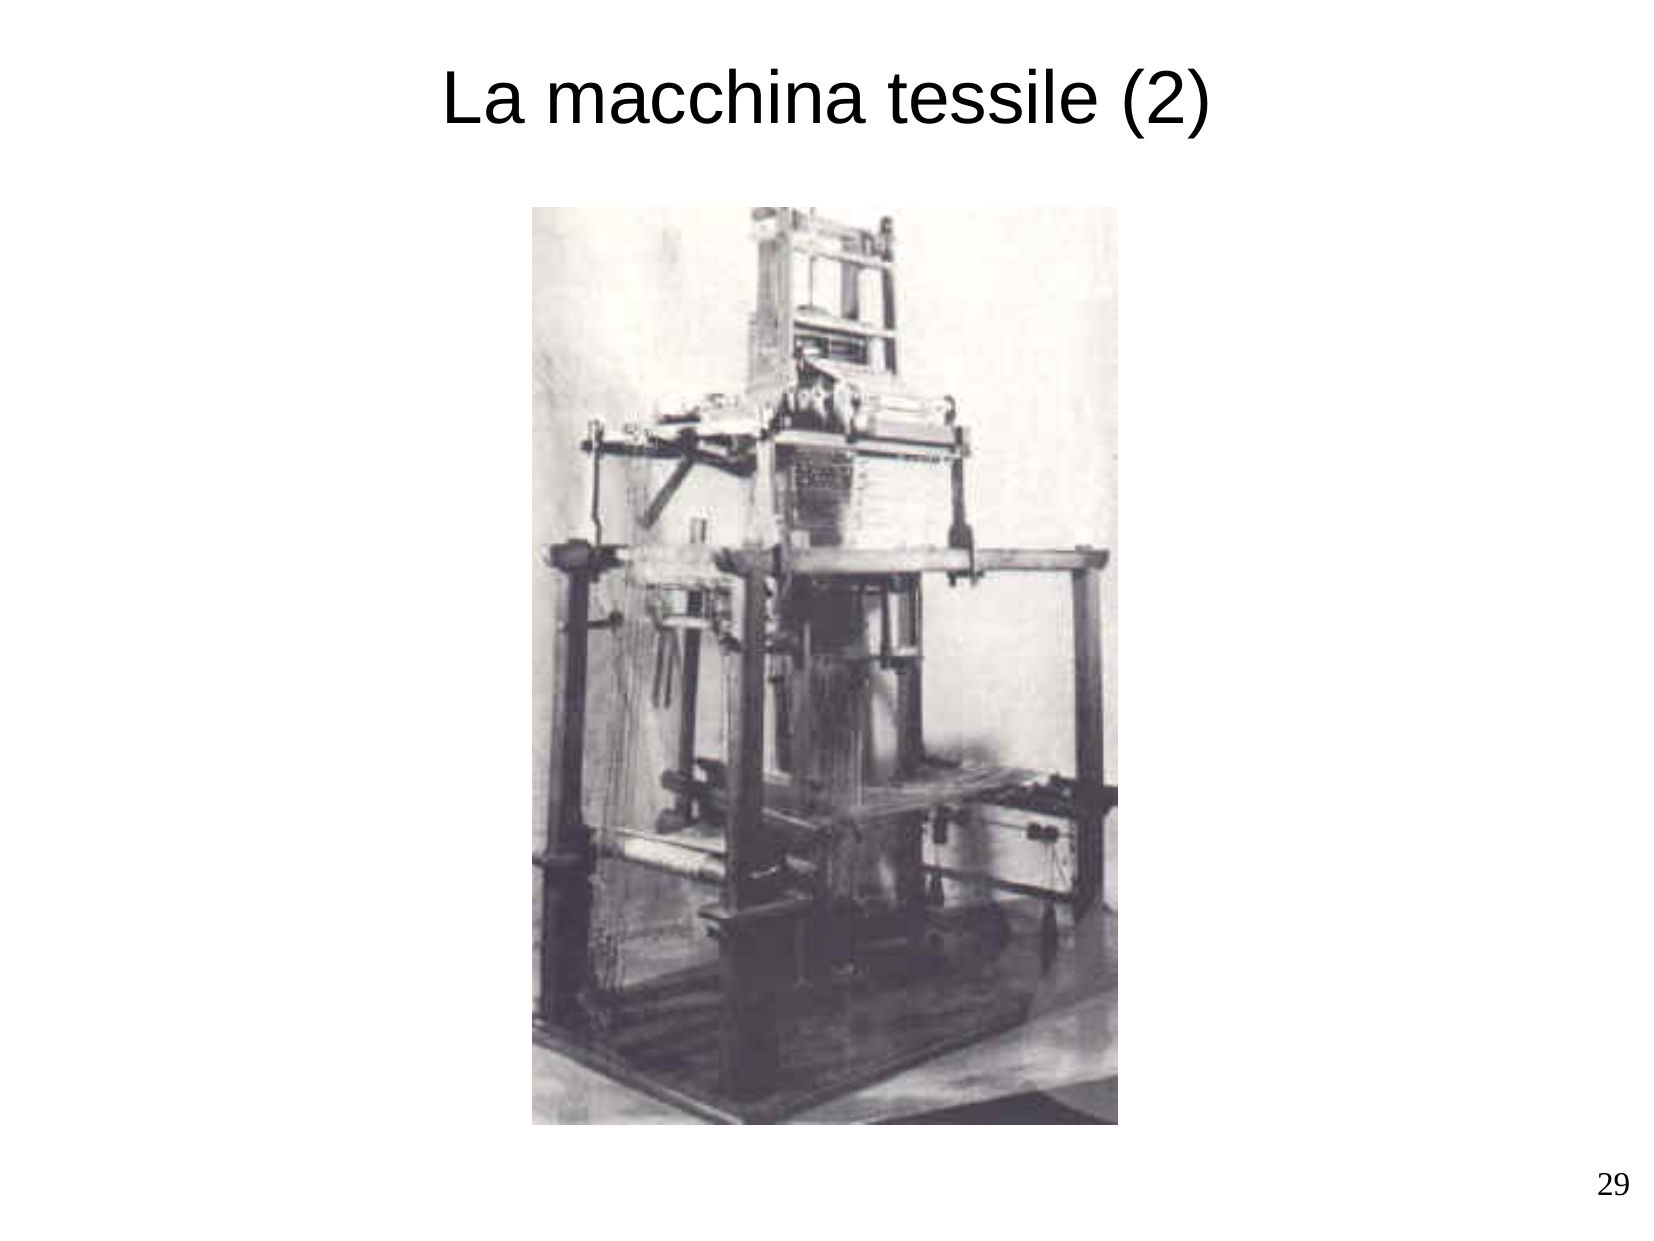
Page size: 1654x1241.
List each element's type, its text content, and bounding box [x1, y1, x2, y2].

picture [532, 207, 1118, 1125]
title La macchina tessile (2) [37, 30, 1617, 166]
